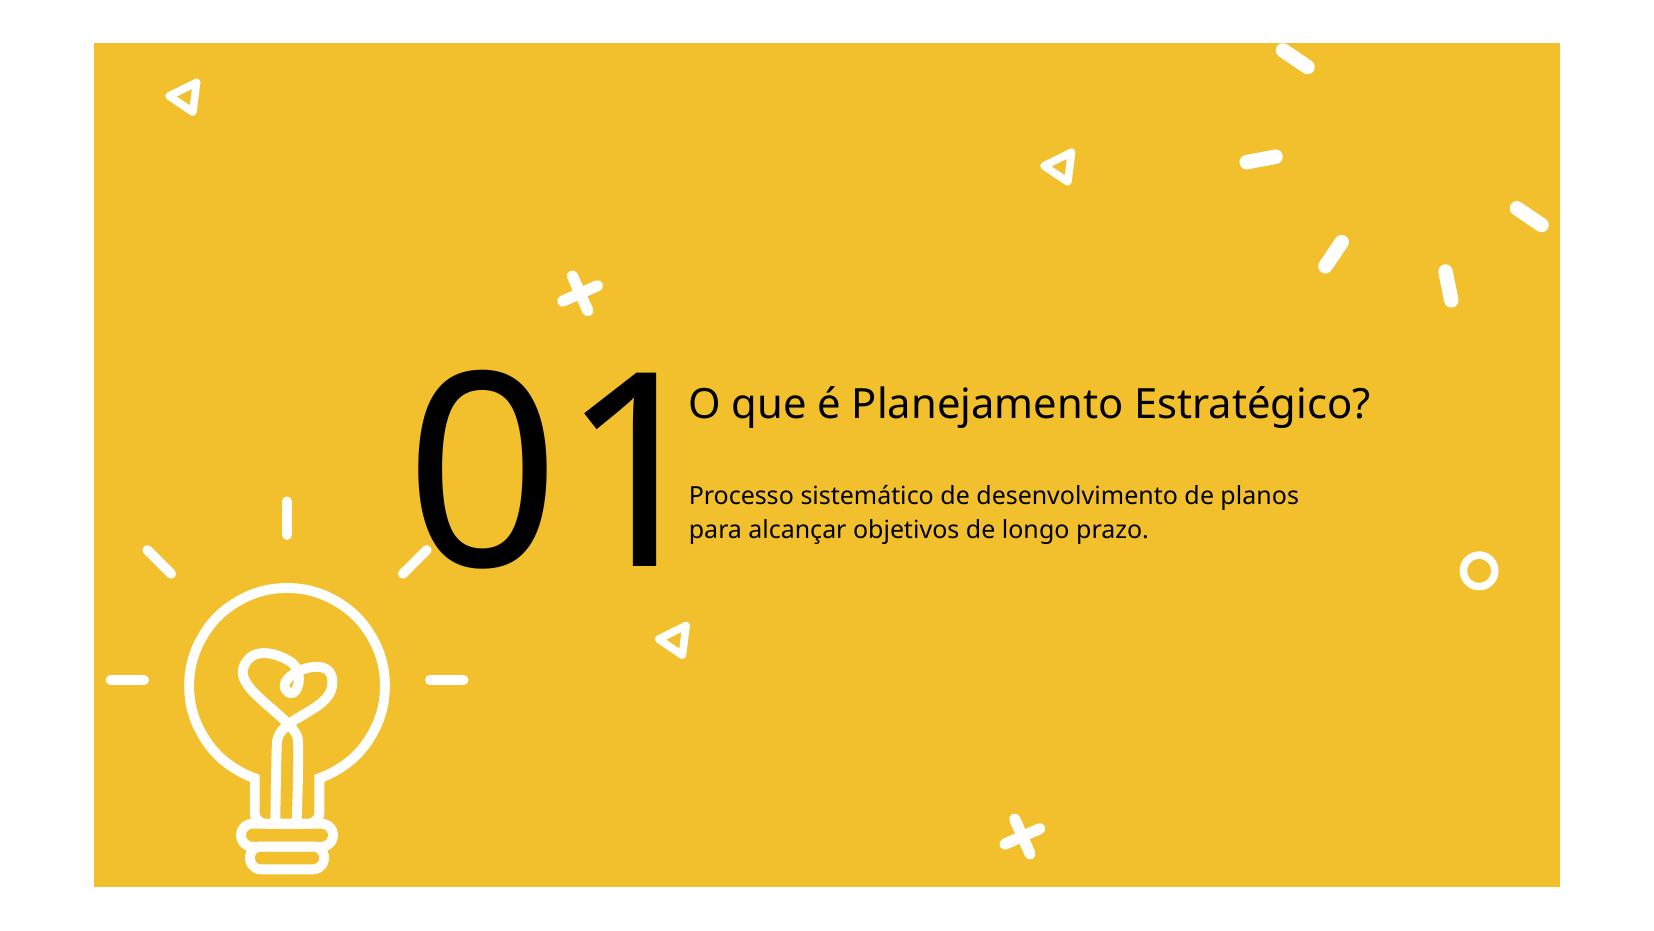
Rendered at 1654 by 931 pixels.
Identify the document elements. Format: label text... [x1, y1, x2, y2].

title O que é Planejamento Estratégico? [751, 345, 1409, 459]
text_box Processo sistemático de desenvolvimento de planos para alcançar objetivos de longo prazo. [751, 460, 1349, 564]
title 01 [405, 276, 751, 646]
